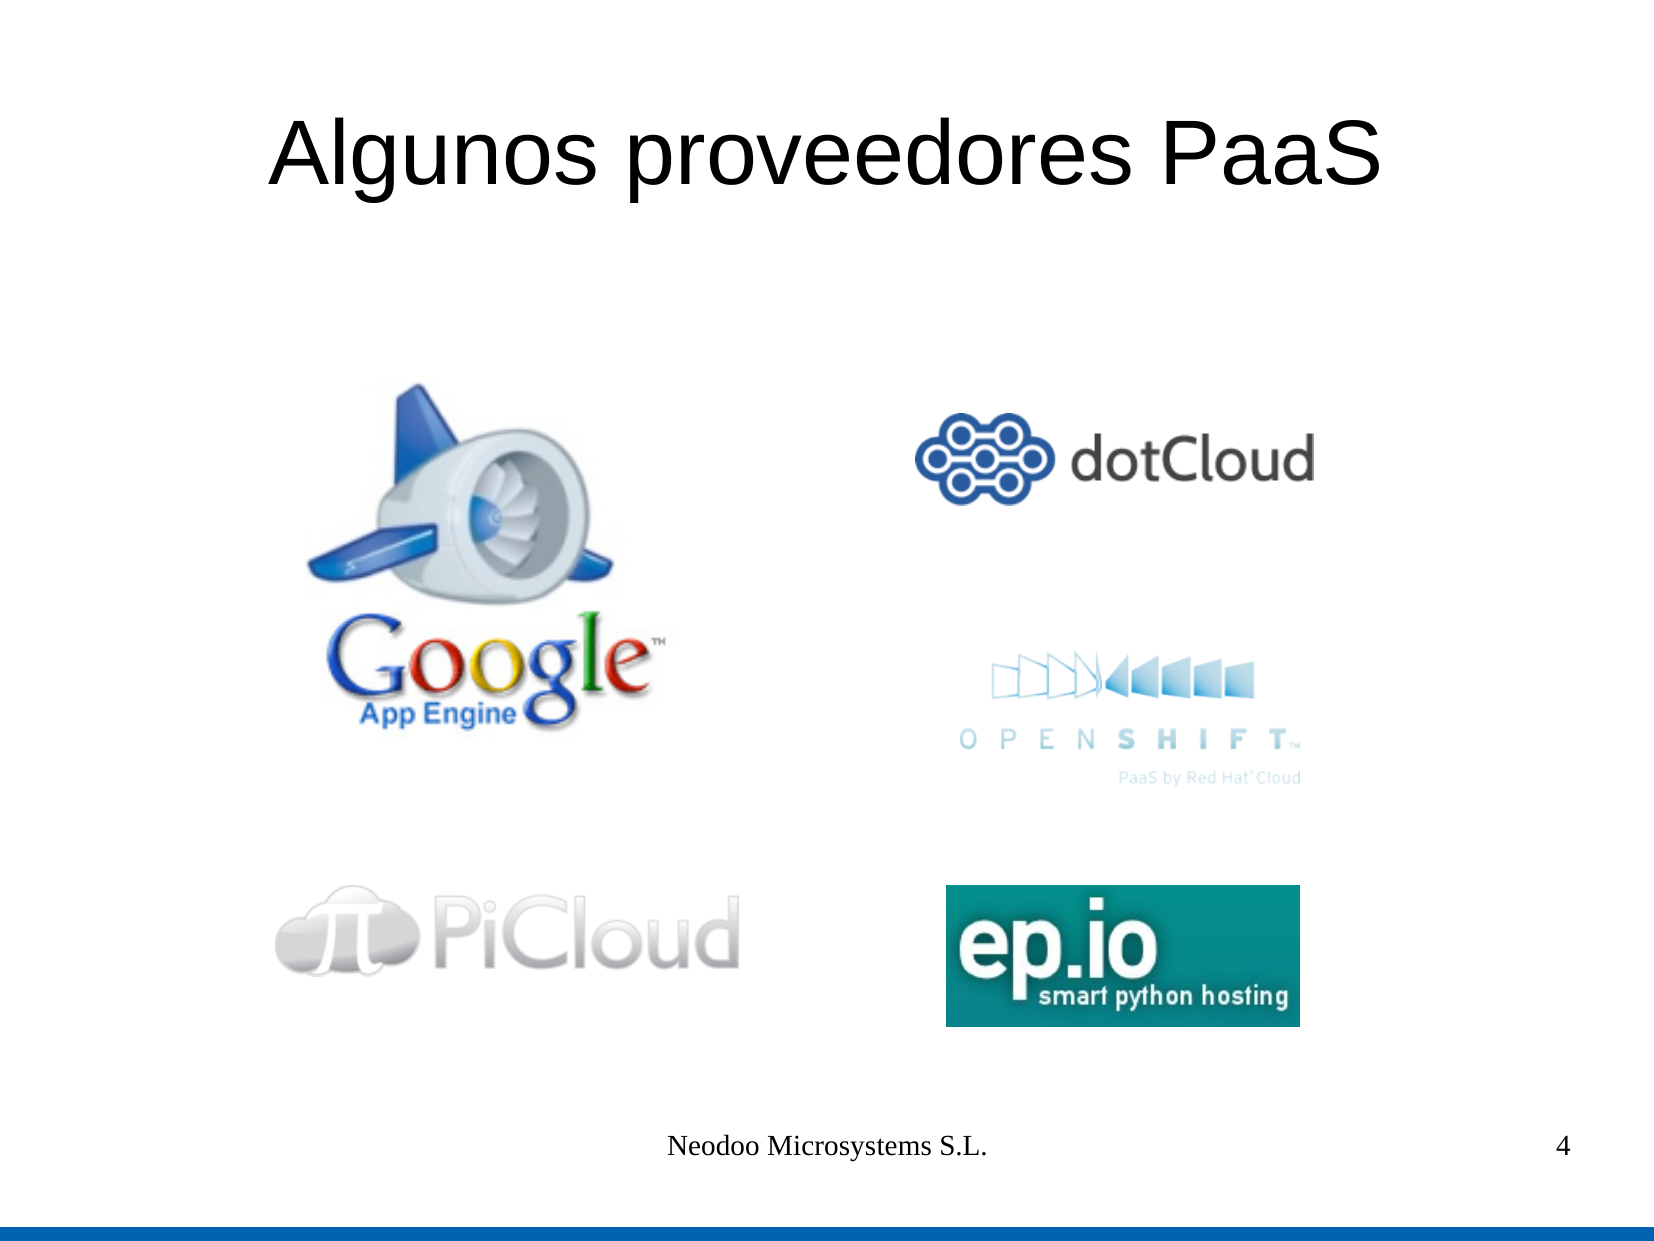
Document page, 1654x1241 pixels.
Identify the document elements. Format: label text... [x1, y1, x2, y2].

picture [275, 885, 739, 977]
picture [915, 413, 1314, 506]
picture [960, 649, 1300, 787]
title Algunos proveedores PaaS [82, 49, 1571, 257]
picture [304, 380, 680, 739]
picture [946, 885, 1300, 1027]
